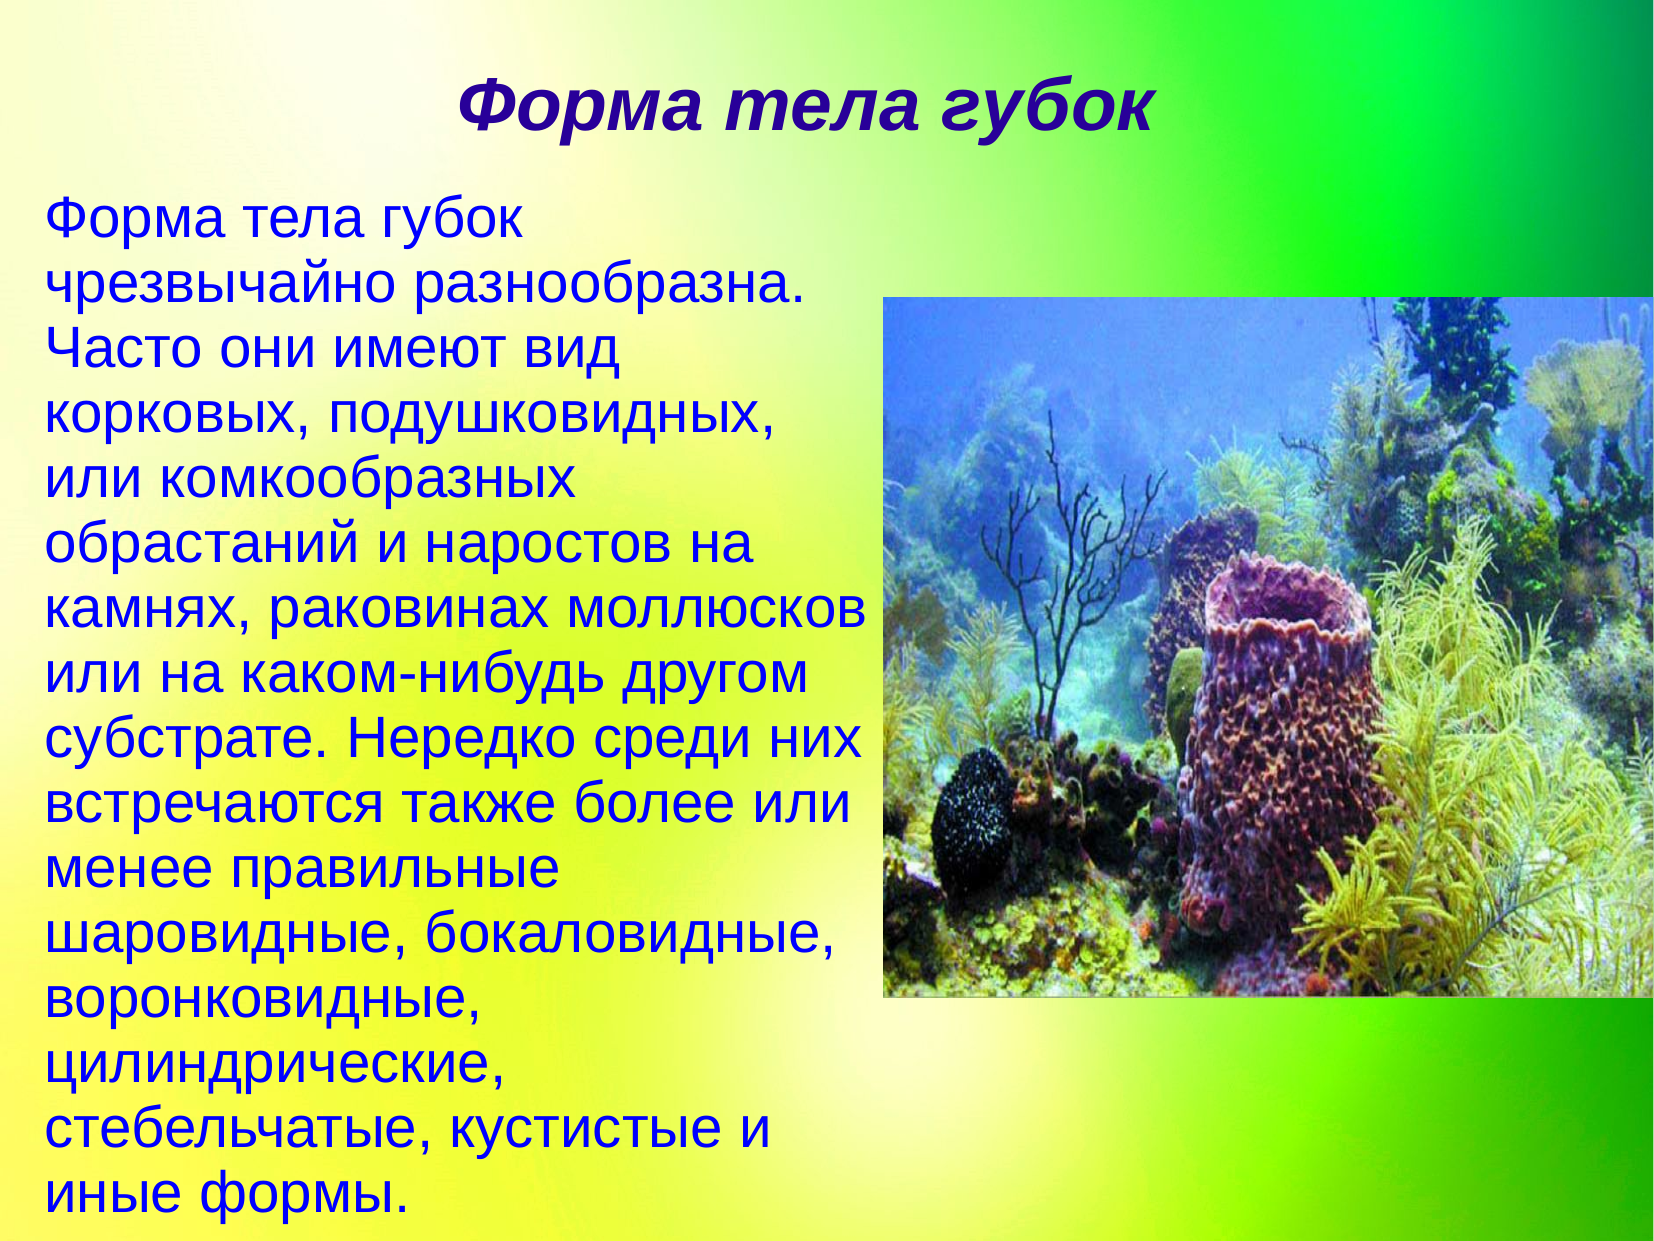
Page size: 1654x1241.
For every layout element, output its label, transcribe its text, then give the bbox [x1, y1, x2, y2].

picture [0, 0, 1654, 1241]
text_box Форма тела губок чрезвычайно разнообразна. Часто они имеют вид корковых, подушковидных, или комкообразных обрастаний и наростов на камнях, раковинах моллюсков или на каком-нибудь другом субстрате. Нередко среди них встречаются также более или менее правильные шаровидные, бокаловидные, воронковидные, цилиндрические, стебельчатые, кустистые и иные формы. [29, 177, 886, 1241]
text_box Форма тела губок [442, 55, 1329, 207]
